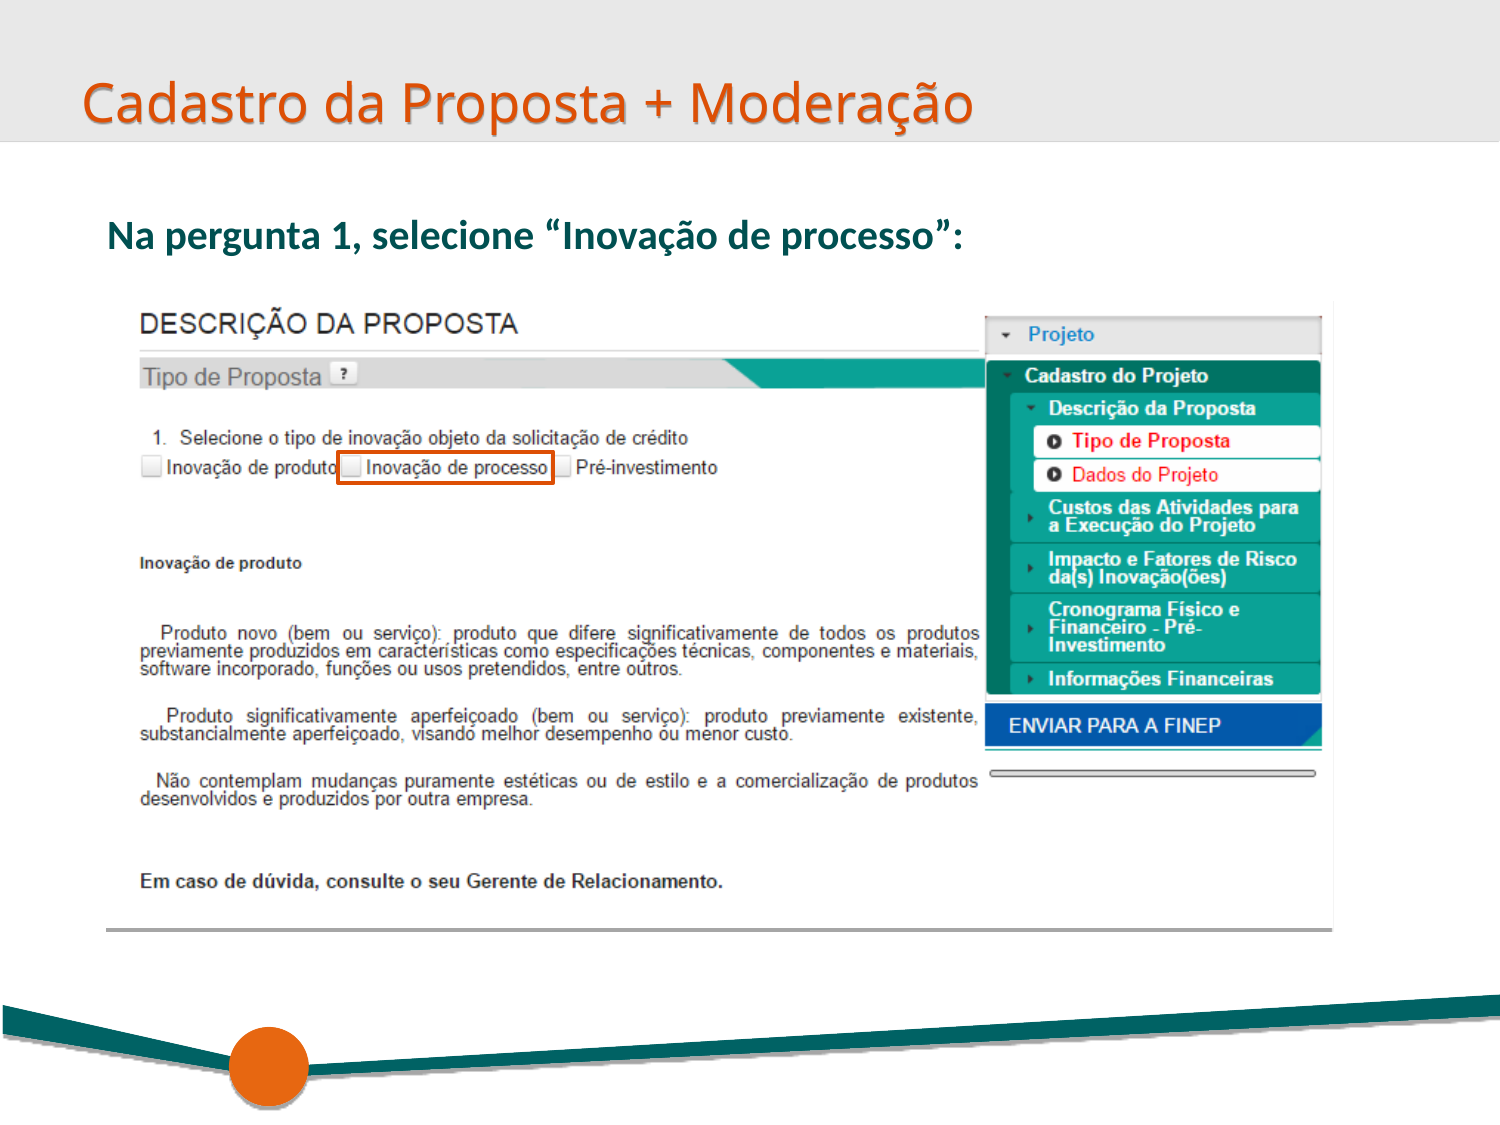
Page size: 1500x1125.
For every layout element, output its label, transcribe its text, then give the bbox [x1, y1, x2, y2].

title Cadastro da Proposta + Moderação [66, 18, 1417, 141]
text_box Na pergunta 1, selecione “Inovação de processo”: [83, 201, 1366, 266]
picture [106, 297, 1334, 928]
